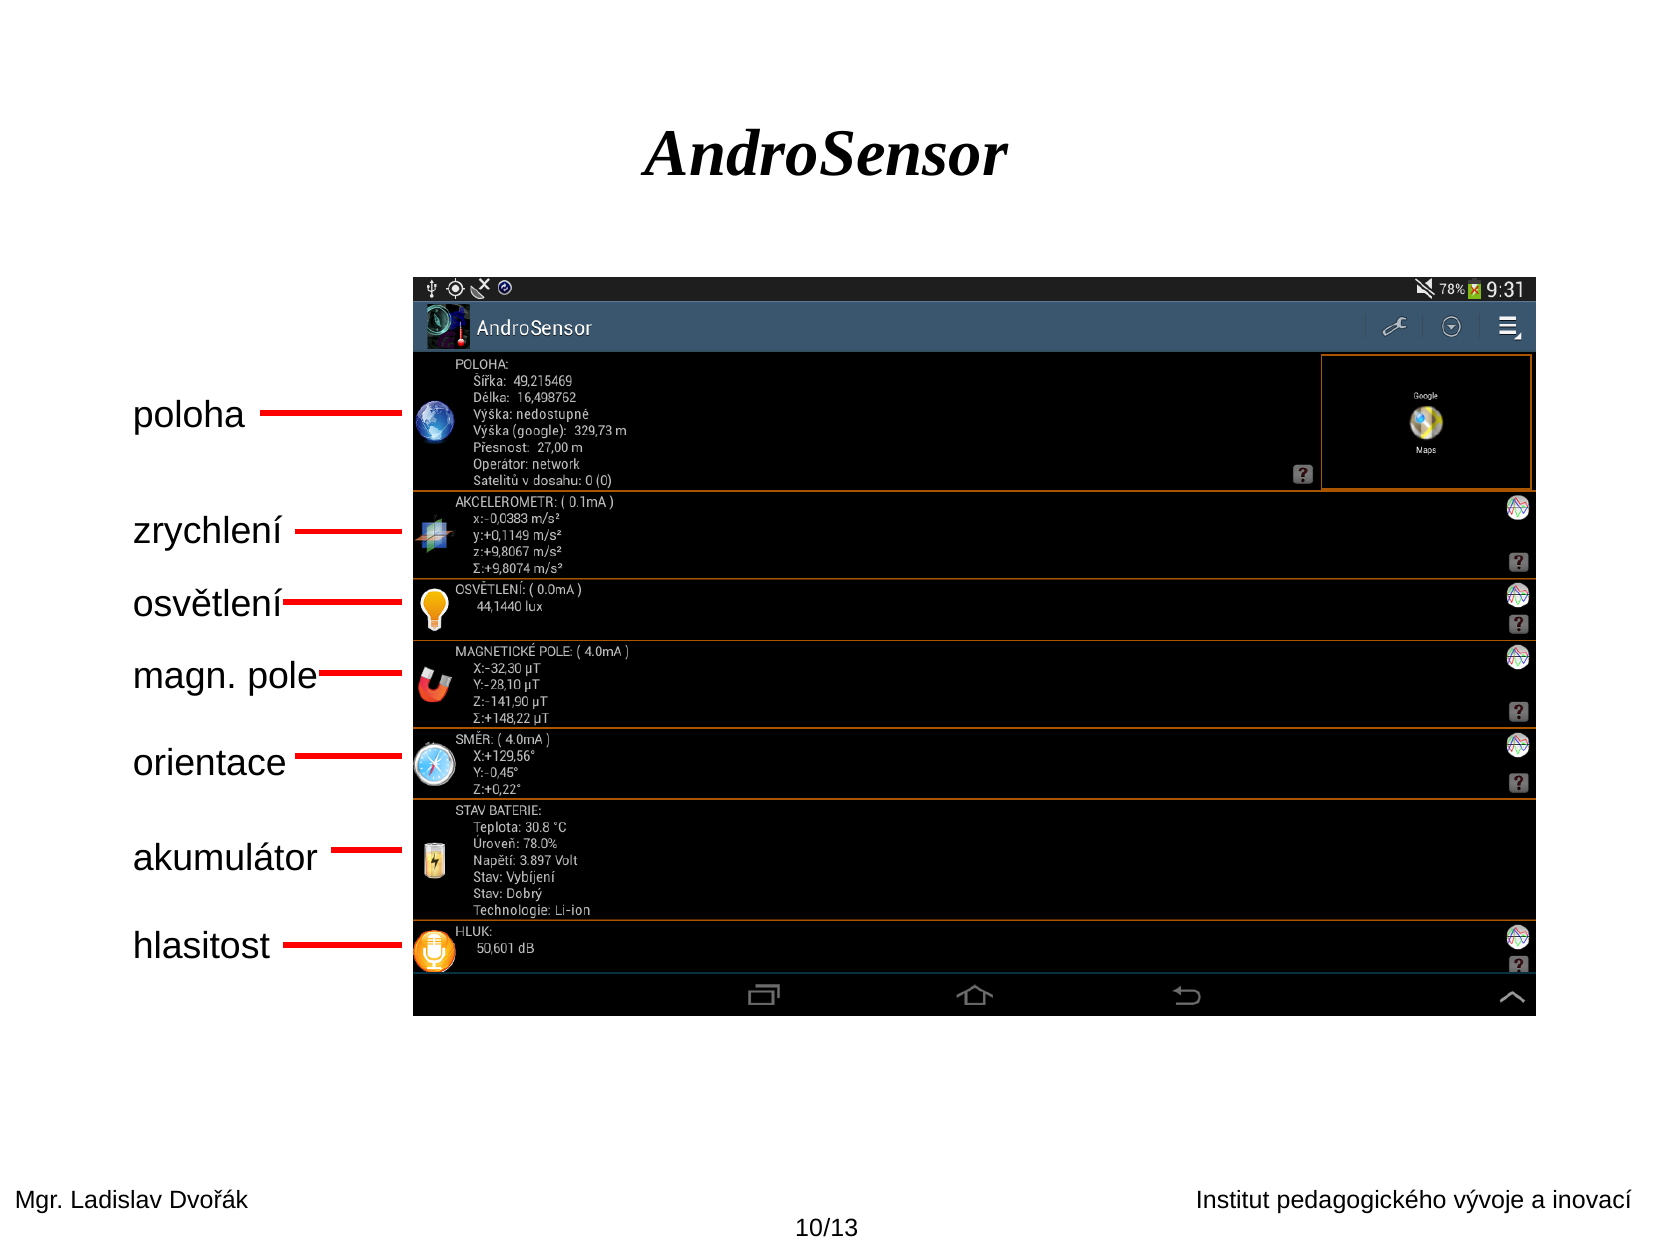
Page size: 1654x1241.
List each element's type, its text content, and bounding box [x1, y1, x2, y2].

picture [413, 277, 1536, 290]
text_box hlasitost [118, 917, 308, 975]
text_box orientace [118, 734, 355, 792]
text_box zrychlení [118, 501, 319, 559]
text_box magn. pole [118, 647, 355, 705]
text_box akumulátor [118, 829, 355, 886]
text_box poloha [118, 386, 355, 443]
text_box osvětlení [118, 575, 308, 632]
title AndroSensor [82, 49, 1571, 257]
picture [413, 1010, 1536, 1016]
list [82, 290, 1571, 1010]
text_box Mgr. Ladislav Dvořák Institut pedagogického vývoje a inovací <číslo>/13 [0, 1177, 1654, 1241]
